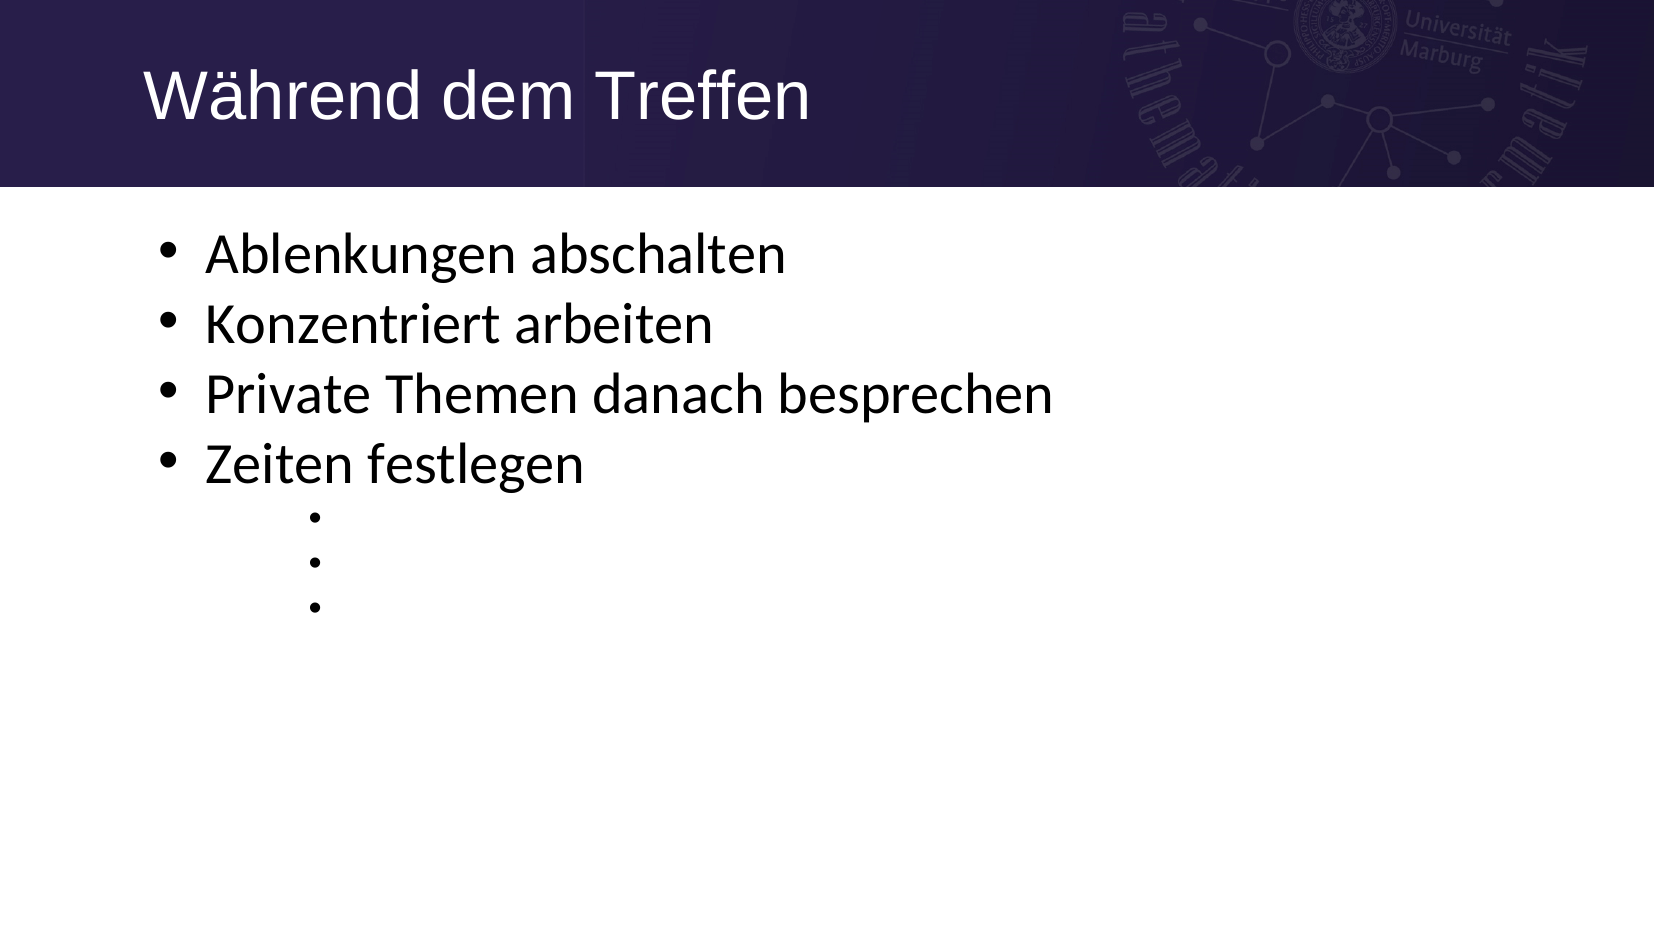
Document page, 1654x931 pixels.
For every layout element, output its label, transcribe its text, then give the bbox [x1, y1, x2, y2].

picture [0, 0, 1654, 187]
text_box Ablenkungen abschalten Konzentriert arbeiten Private Themen danach besprechen Zeiten festlegen [143, 207, 1570, 642]
text_box Während dem Treffen [143, 14, 1260, 170]
